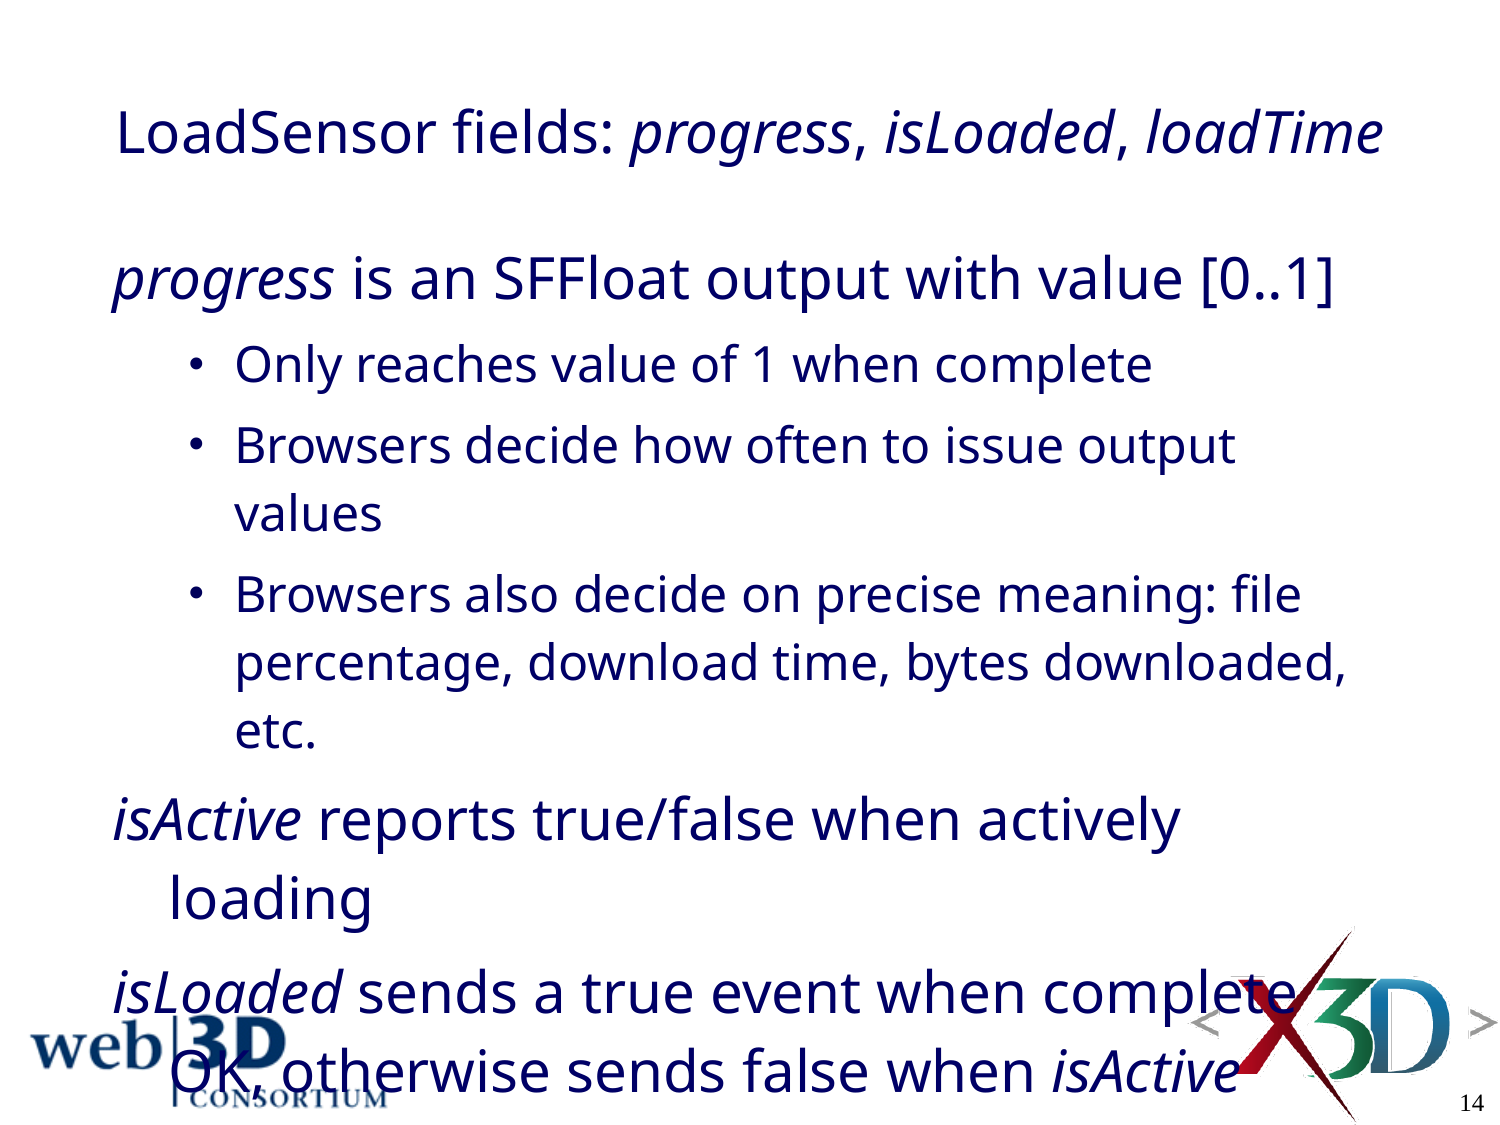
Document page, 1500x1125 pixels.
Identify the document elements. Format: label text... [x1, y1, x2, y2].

picture [254, 998, 269, 1009]
picture [188, 998, 204, 1009]
picture [394, 998, 413, 1009]
picture [221, 998, 236, 1009]
list progress is an SFFloat output with value [0..1] Only reaches value of 1 when complete Browsers decide how often to issue output values Browsers also decide on precise meaning: file percentage, download time, bytes downloaded, etc. isActive reports true/false when actively loading isLoaded sends a true event when complete OK, otherwise sends false when isActive goes false loadTime also sent, having the same timestamp, when the isLoaded='true' event is sent [112, 237, 1388, 986]
picture [1220, 986, 1236, 994]
picture [12, 998, 413, 1118]
picture [1274, 986, 1290, 994]
title LoadSensor fields: progress, isLoaded, loadTime [112, 44, 1388, 218]
picture [1187, 926, 1500, 1125]
picture [317, 998, 332, 1009]
